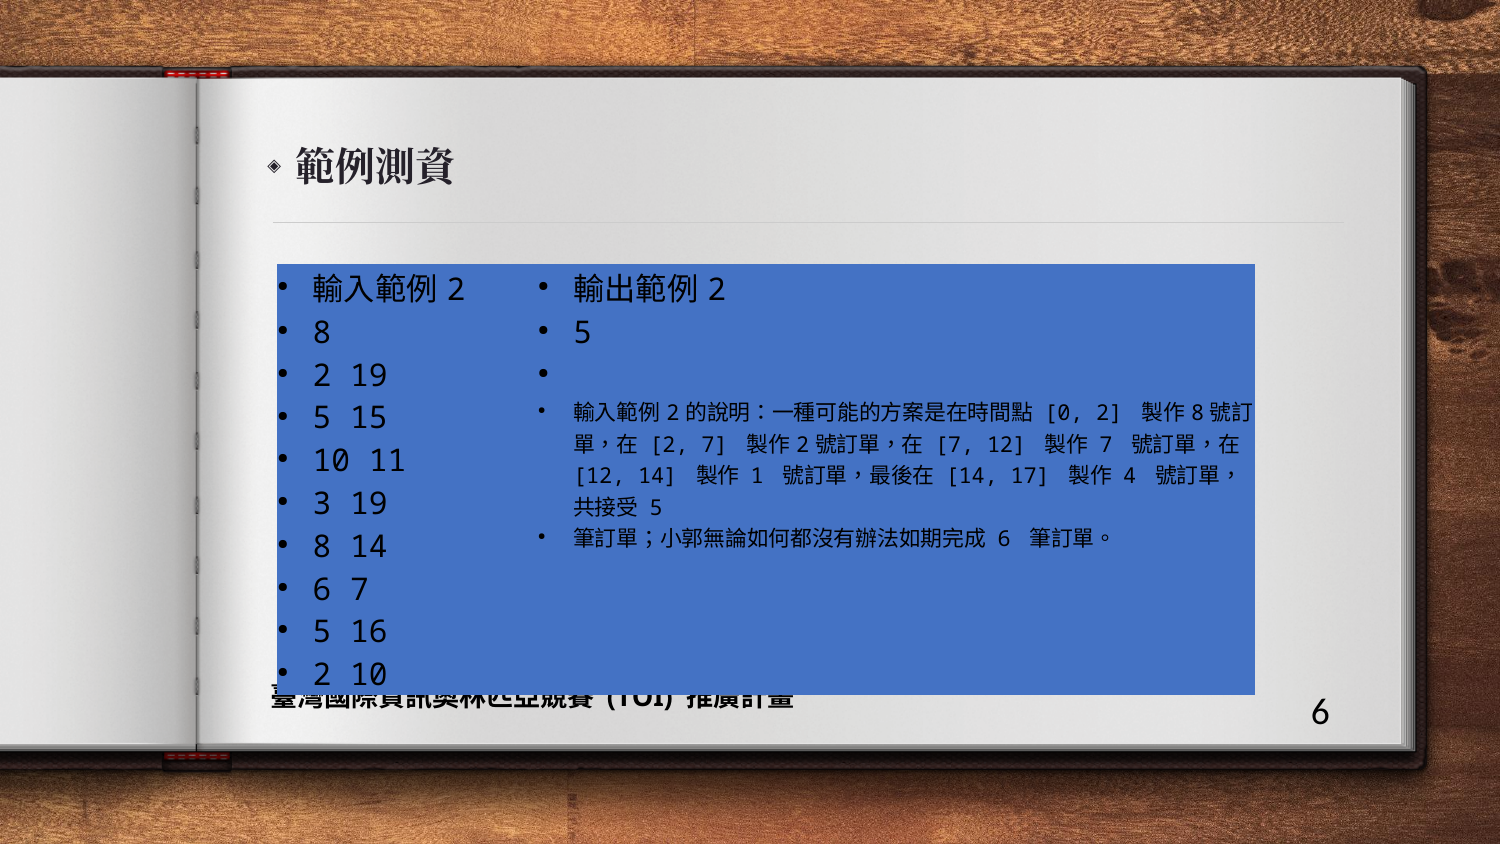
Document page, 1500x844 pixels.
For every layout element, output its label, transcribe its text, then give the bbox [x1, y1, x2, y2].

table_header 輸出範例2 5 輸入範例2的說明：一種可能的方案是在時間點 [0, 2] 製作8號訂單，在 [2, 7] 製作2號訂單，在 [7, 12] 製作 7 號訂單，在 [12, 14] 製作 1 號訂單，最後在 [14, 17] 製作 4 號訂單，共接受 5 筆訂單；小郭無論如何都沒有辦法如期完成 6 筆訂單。 [538, 264, 1255, 695]
list 範例測資 [252, 126, 1194, 205]
table_header 輸入範例2 8 2 19 5 15 10 11 3 19 8 14 6 7 5 16 2 10 [277, 264, 538, 695]
text_box [1295, 672, 1386, 737]
